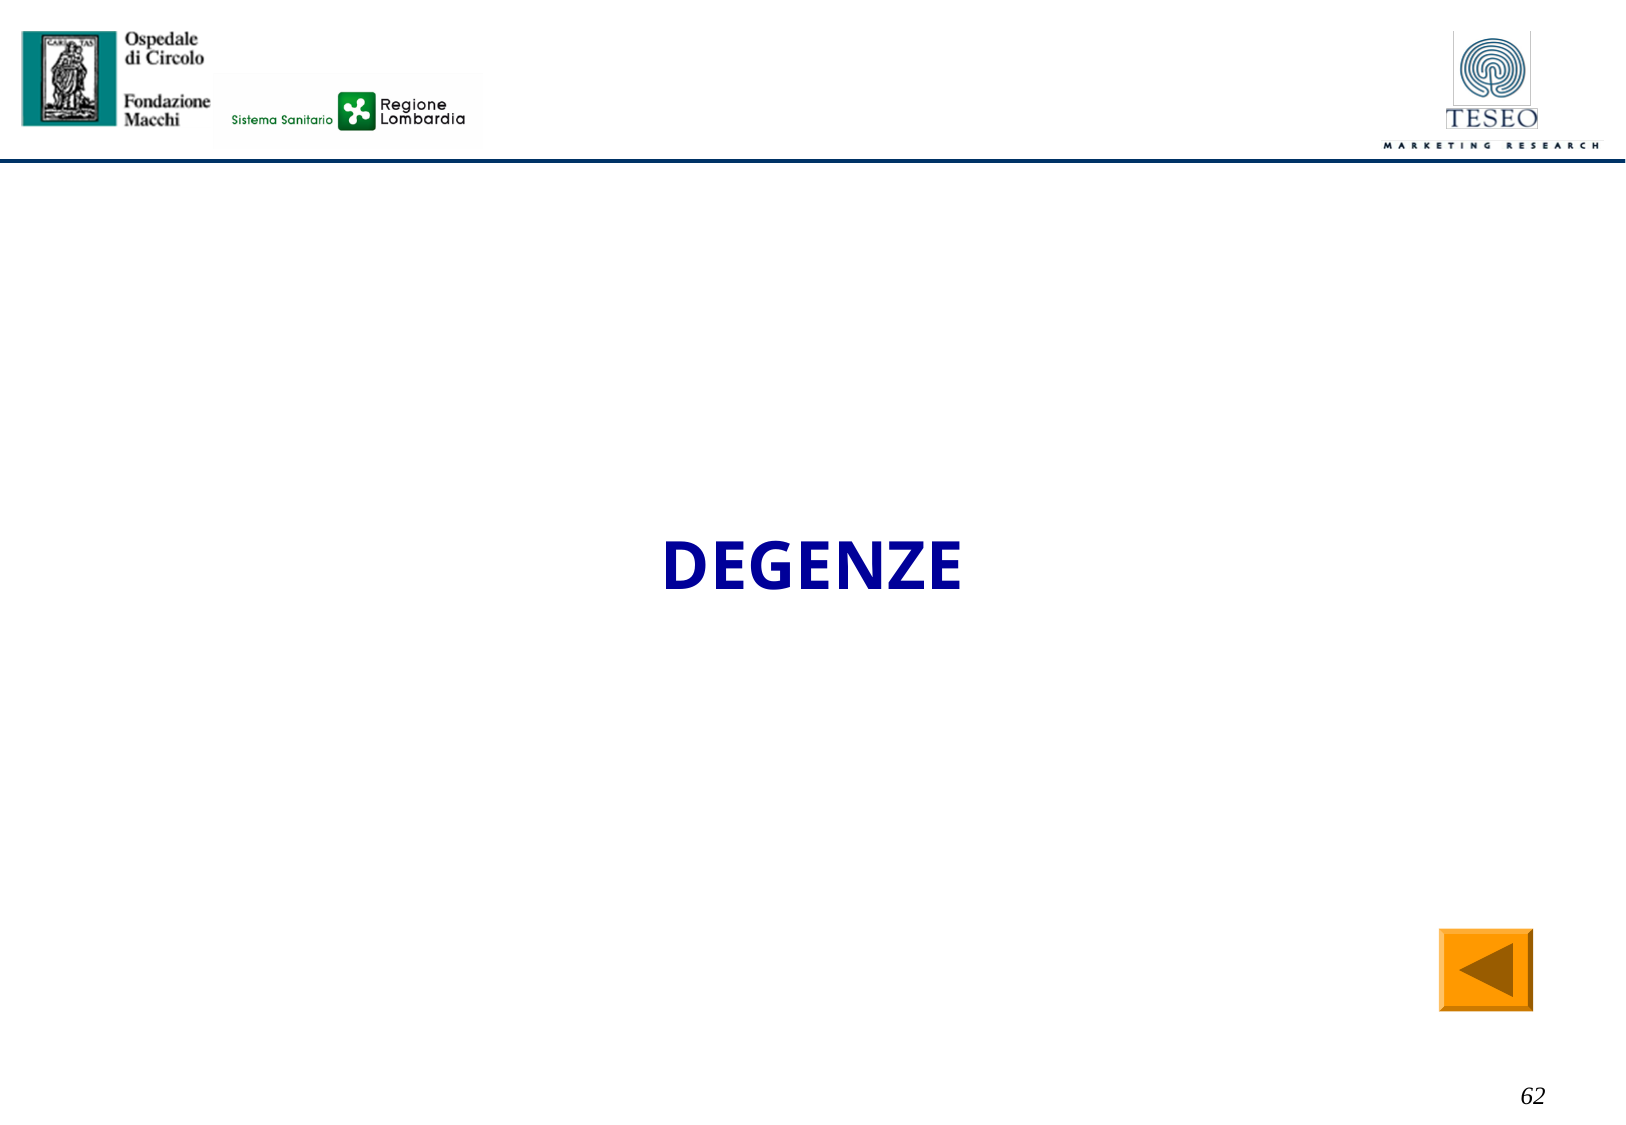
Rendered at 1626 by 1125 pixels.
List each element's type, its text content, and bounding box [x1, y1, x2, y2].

text_box DEGENZE [121, 469, 1504, 657]
picture [21, 31, 483, 149]
text_box (valori medi, scala 1-7) [1438, 928, 1445, 1012]
text_box [1440, 928, 1534, 1012]
picture [1381, 31, 1604, 149]
